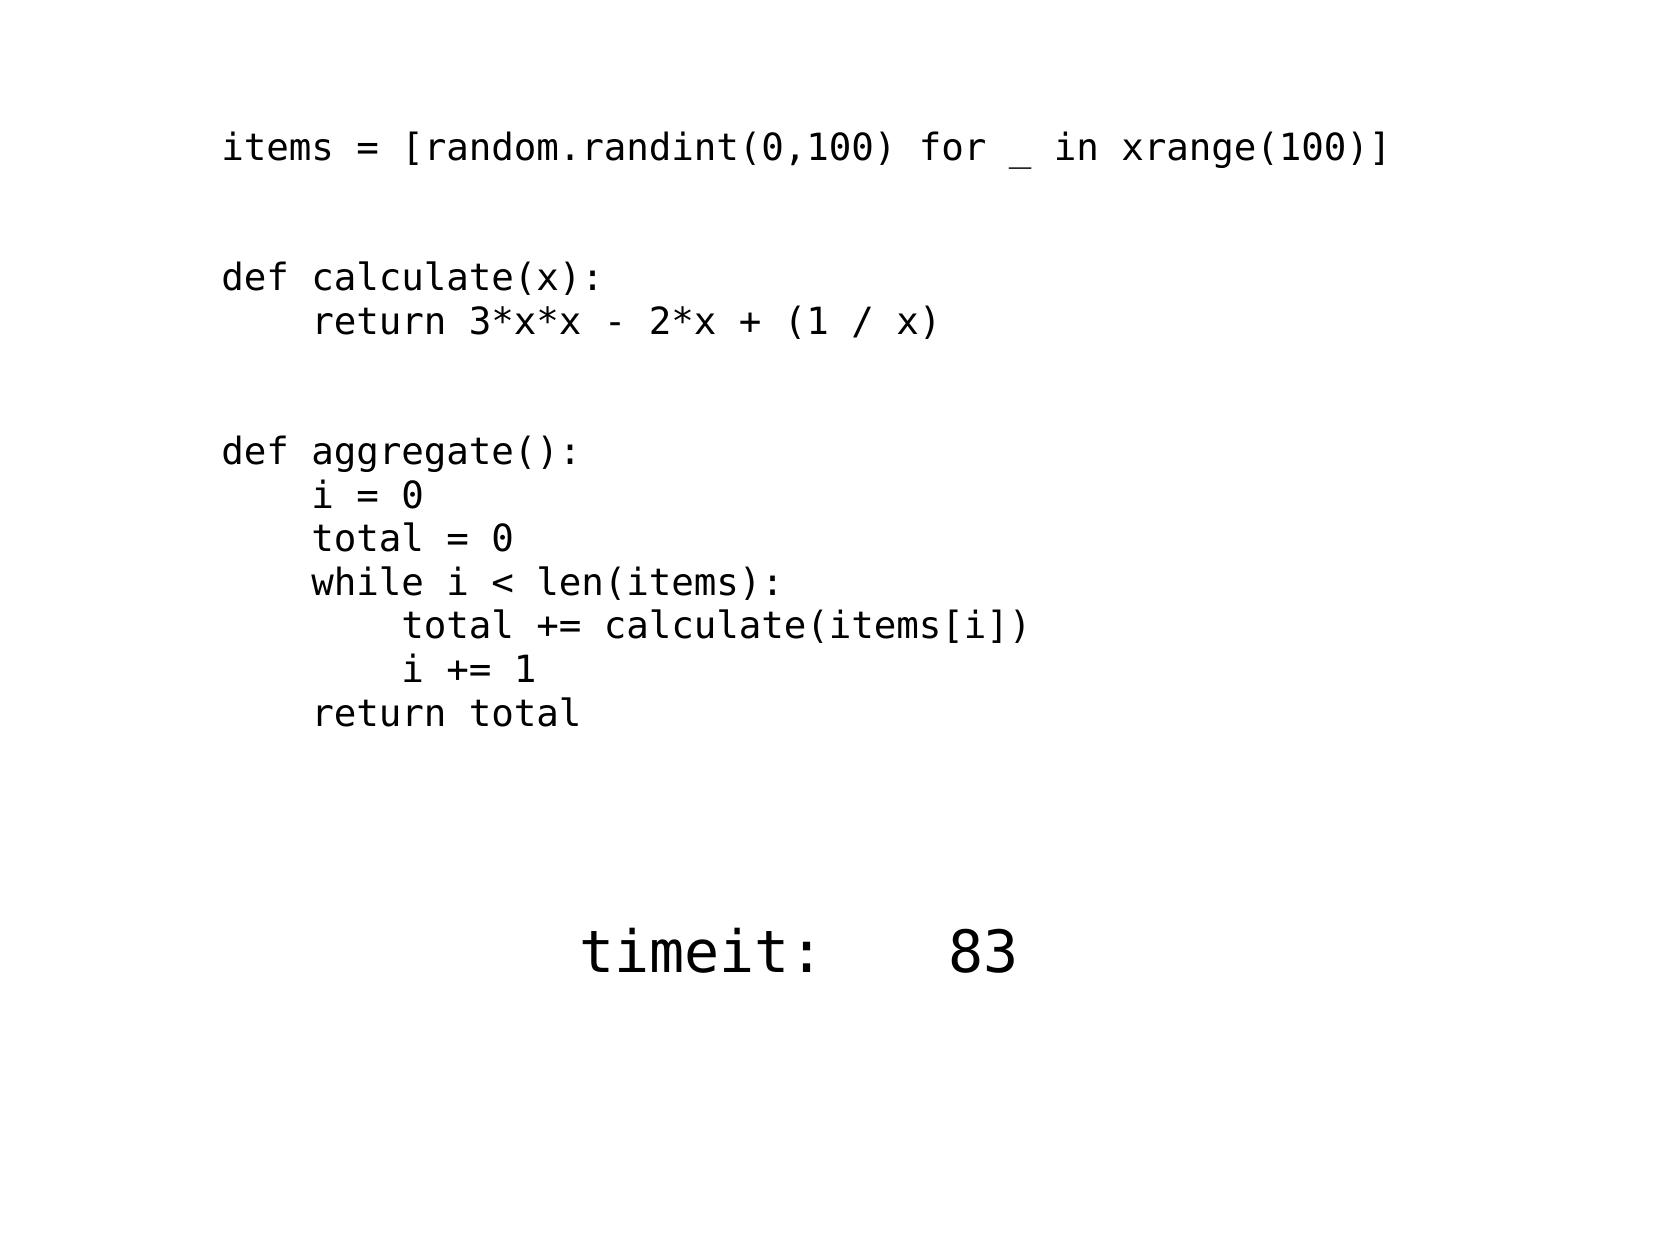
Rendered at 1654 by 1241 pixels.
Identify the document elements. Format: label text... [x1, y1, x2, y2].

text_box items = [random.randint(0,100) for _ in xrange(100)] def calculate(x): return 3*x*x - 2*x + (1 / x) def aggregate(): i = 0 total = 0 while i < len(items): total += calculate(items[i]) i += 1 return total [206, 118, 1477, 786]
text_box timeit: 83 [564, 911, 1034, 995]
